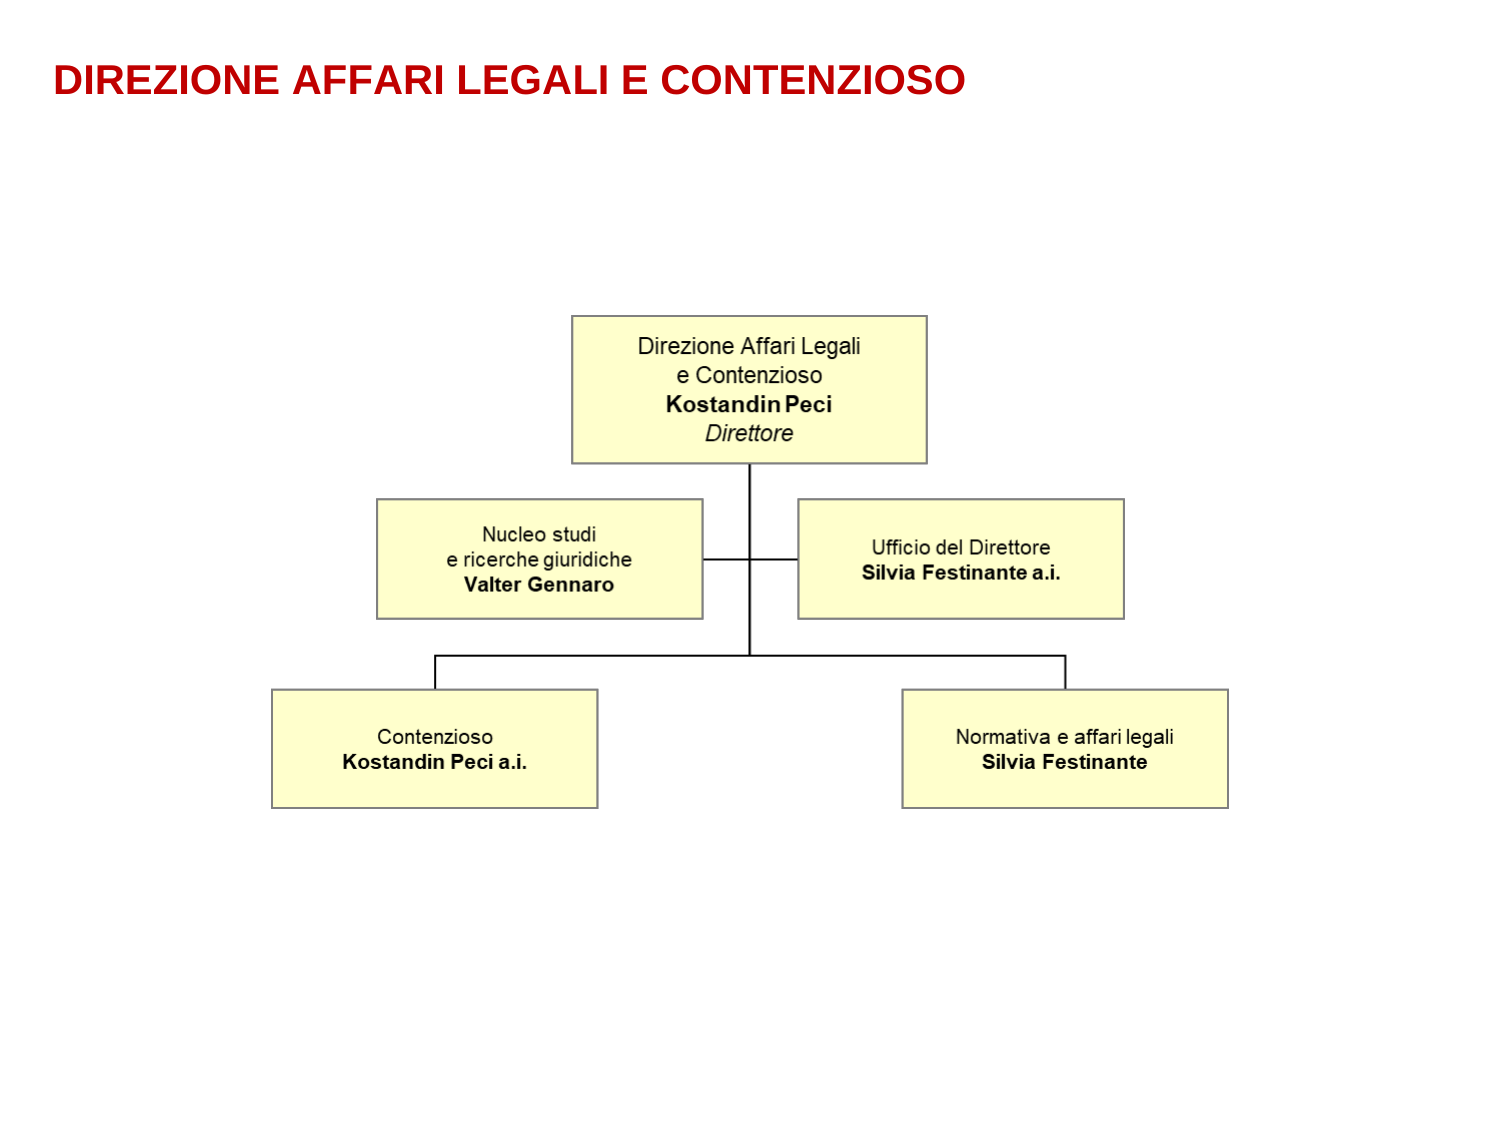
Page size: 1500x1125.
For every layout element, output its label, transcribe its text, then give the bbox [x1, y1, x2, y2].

text_box DIREZIONE AFFARI LEGALI E CONTENZIOSO [38, 45, 1414, 128]
picture [271, 316, 1229, 810]
